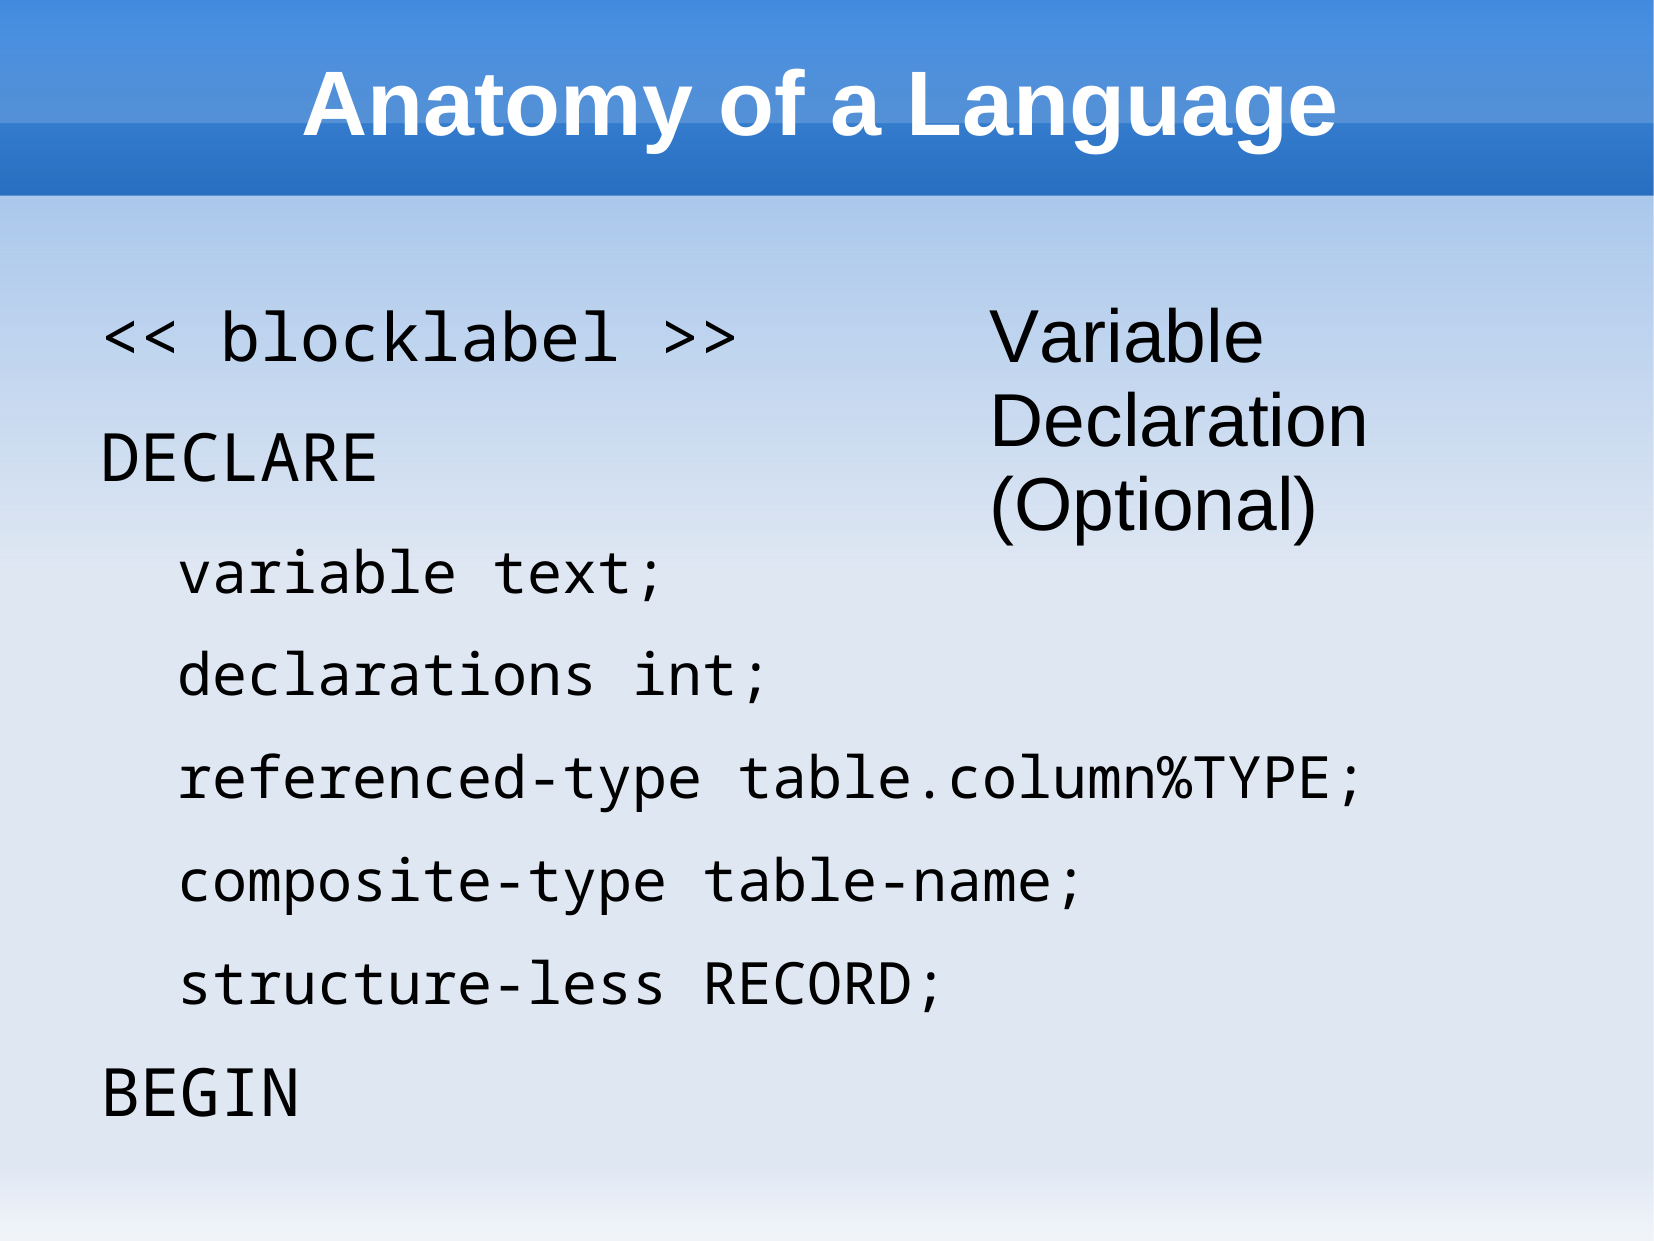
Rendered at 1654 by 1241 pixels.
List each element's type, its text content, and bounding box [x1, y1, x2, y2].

text_box Variable Declaration (Optional) [975, 286, 1538, 554]
picture [0, 0, 1654, 1241]
list << blocklabel >> DECLARE variable text; declarations int; referenced-type table.column%TYPE; composite-type table-name; structure-less RECORD; BEGIN [82, 290, 1571, 1094]
title Anatomy of a Language [76, 7, 1565, 200]
